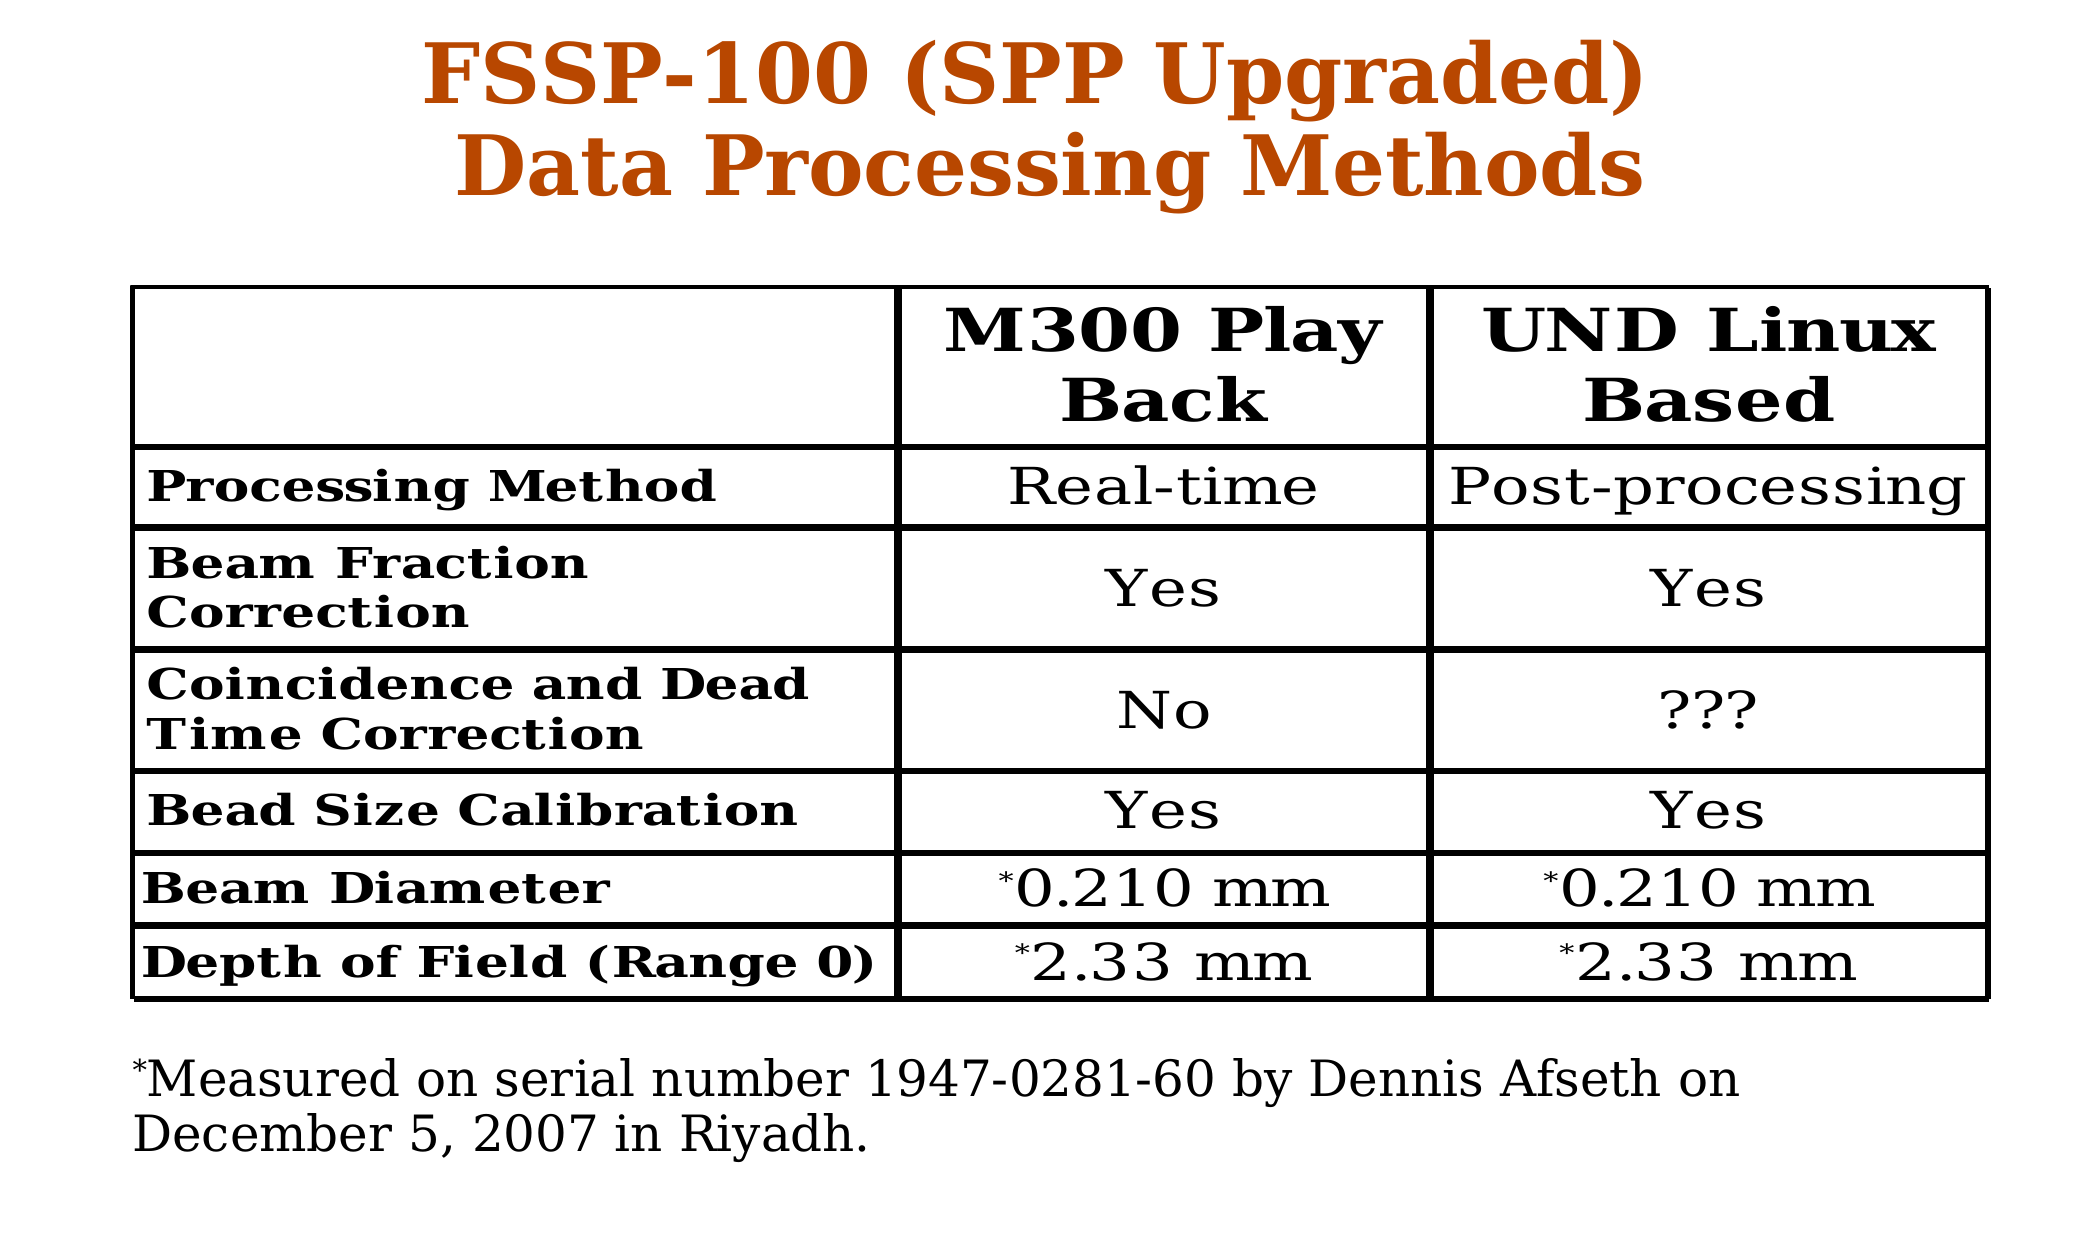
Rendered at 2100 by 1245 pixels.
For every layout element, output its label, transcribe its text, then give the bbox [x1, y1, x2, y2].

text_box FSSP-100 (SPP Upgraded) Data Processing Methods [0, 29, 2100, 214]
chart [130, 285, 1991, 1002]
text_box *Measured on serial number 1947-0281-60 by Dennis Afseth on December 5, 2007 in Riyadh. [117, 1045, 2023, 1178]
